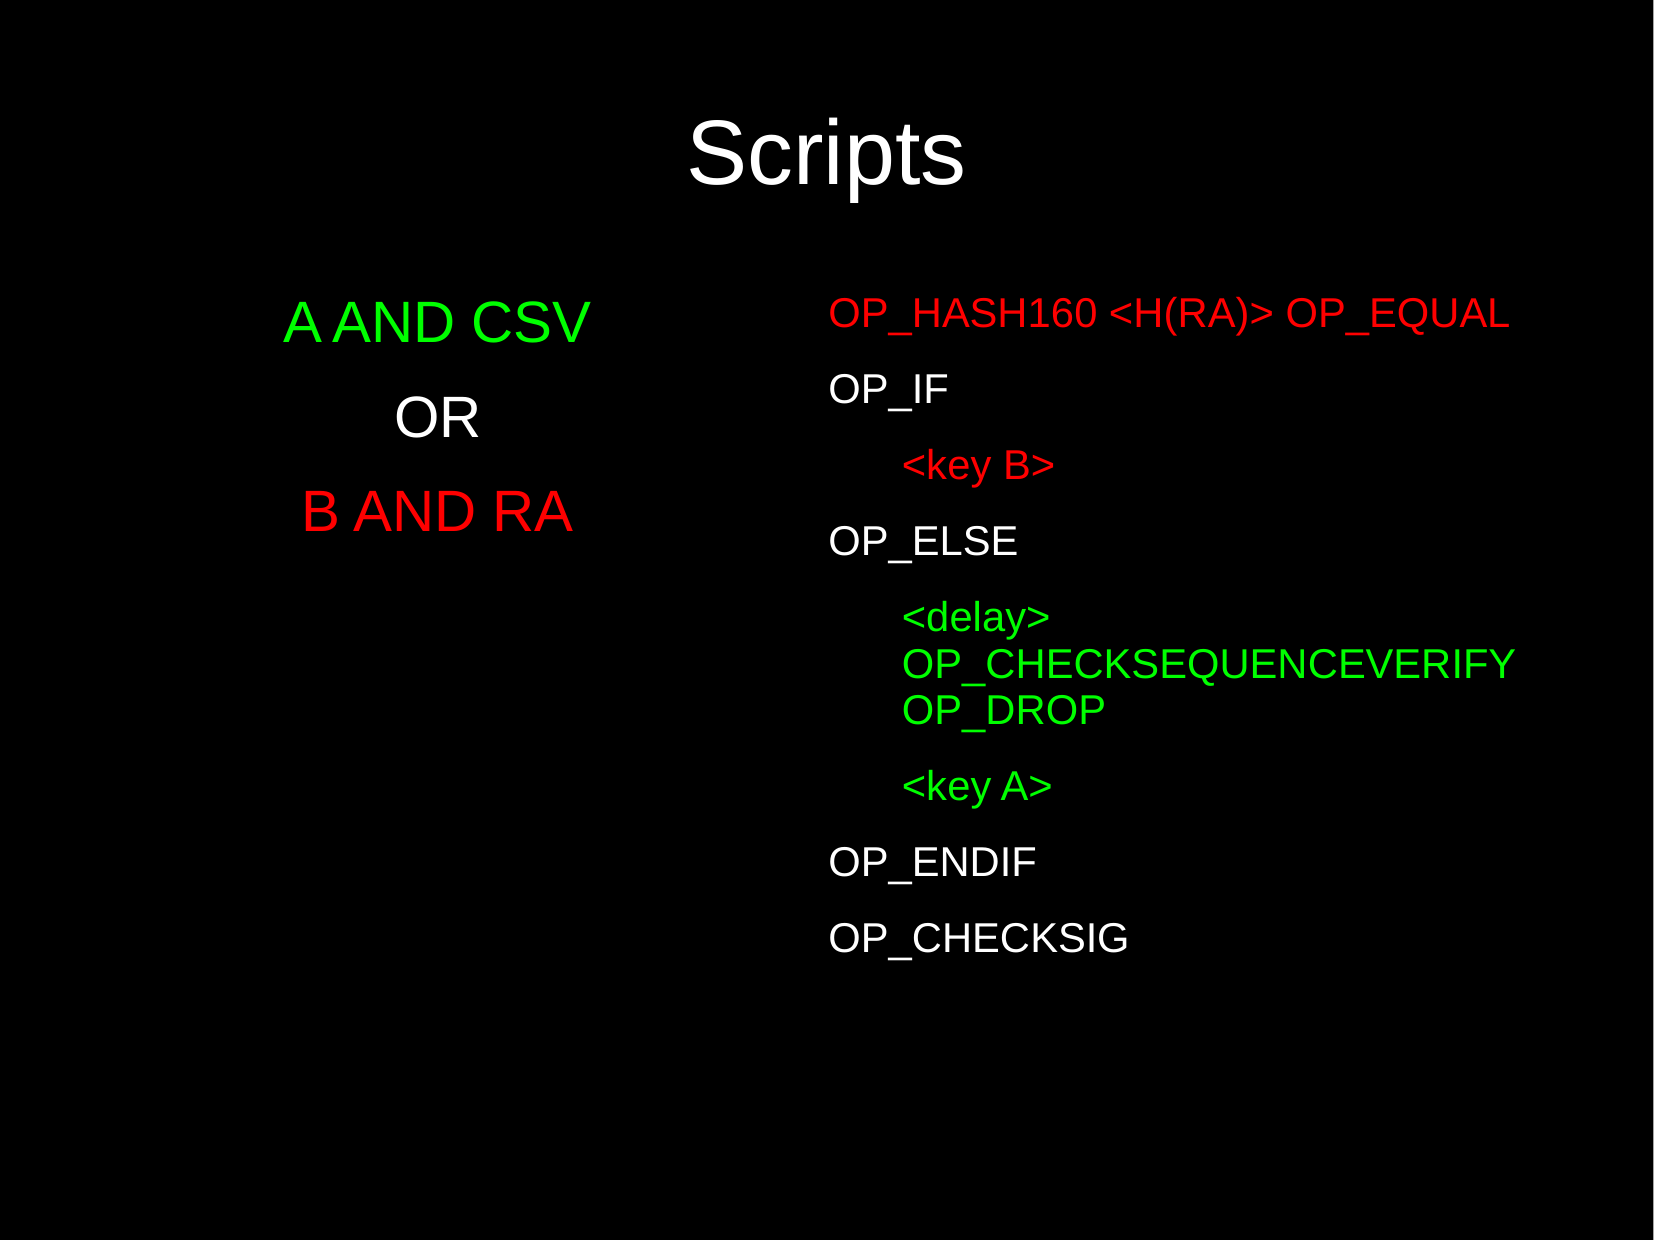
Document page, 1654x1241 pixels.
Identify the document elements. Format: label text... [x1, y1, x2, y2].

title Scripts [82, 49, 1571, 257]
list A AND CSV OR B AND RA [82, 290, 793, 1010]
list OP_HASH160 <H(RA)> OP_EQUAL OP_IF <key B> OP_ELSE <delay> OP_CHECKSEQUENCEVERIFY OP_DROP <key A> OP_ENDIF OP_CHECKSIG [828, 290, 1539, 1010]
